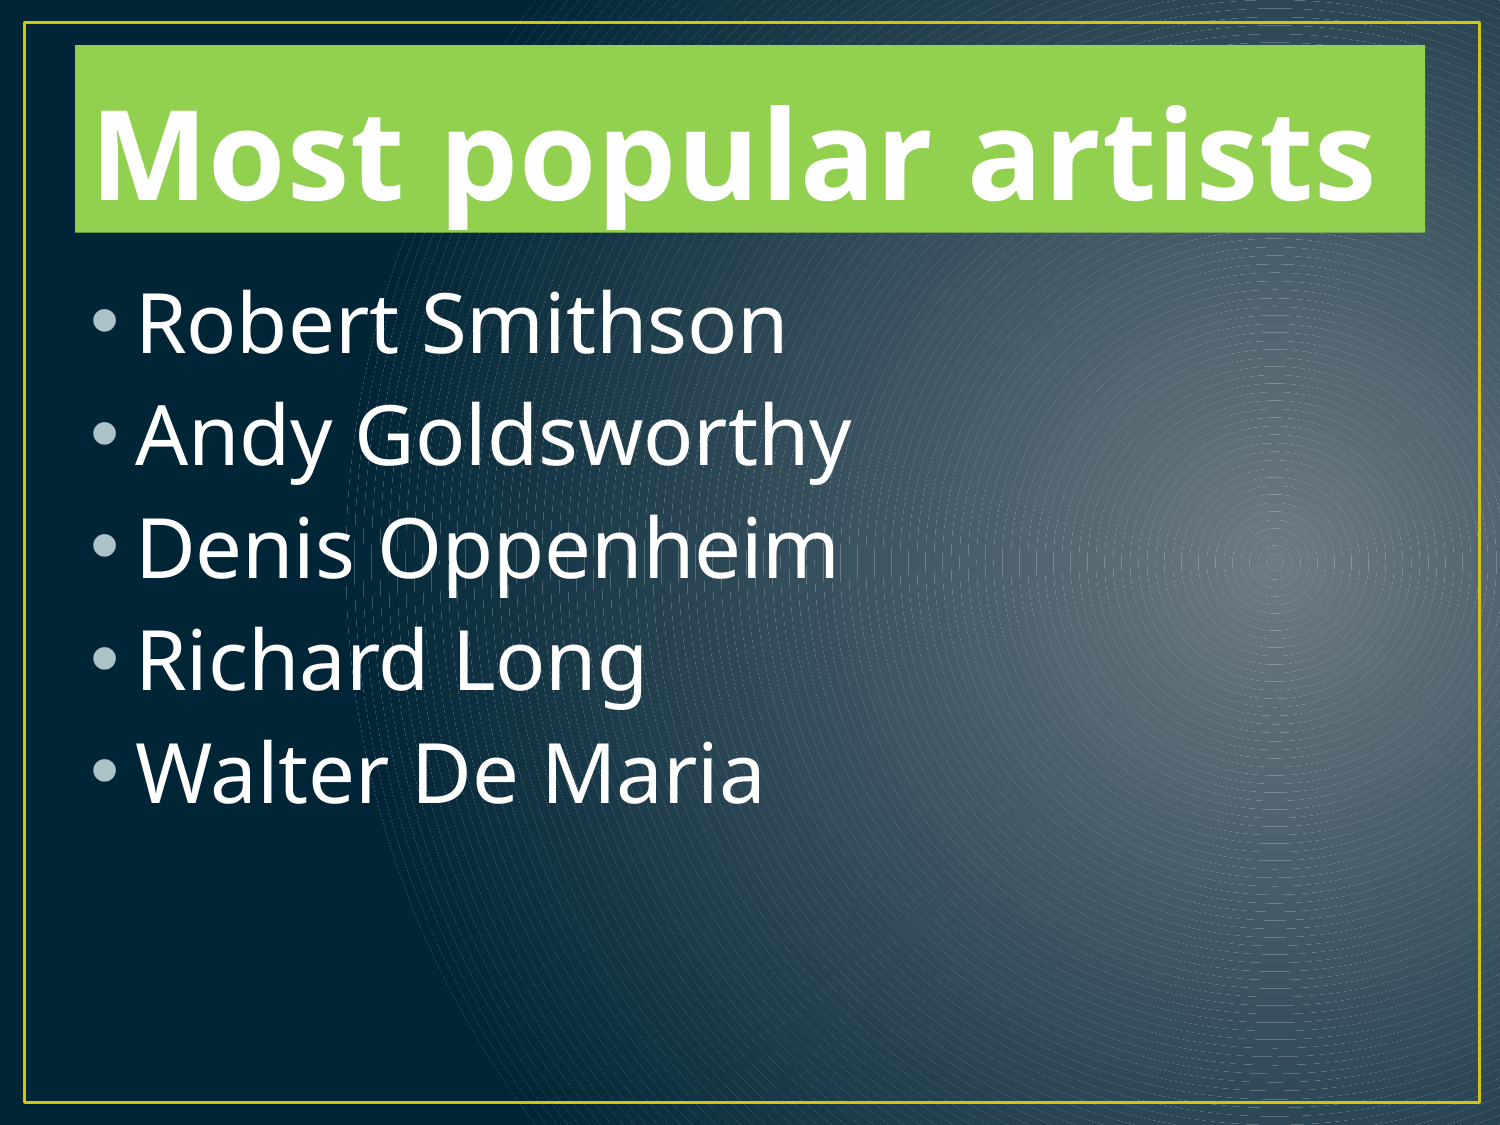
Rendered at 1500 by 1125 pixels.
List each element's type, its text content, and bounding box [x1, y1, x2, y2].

list Robert Smithson Andy Goldsworthy Denis Oppenheim Richard Long Walter De Maria [75, 262, 1426, 1005]
title Most popular artists [75, 45, 1426, 233]
